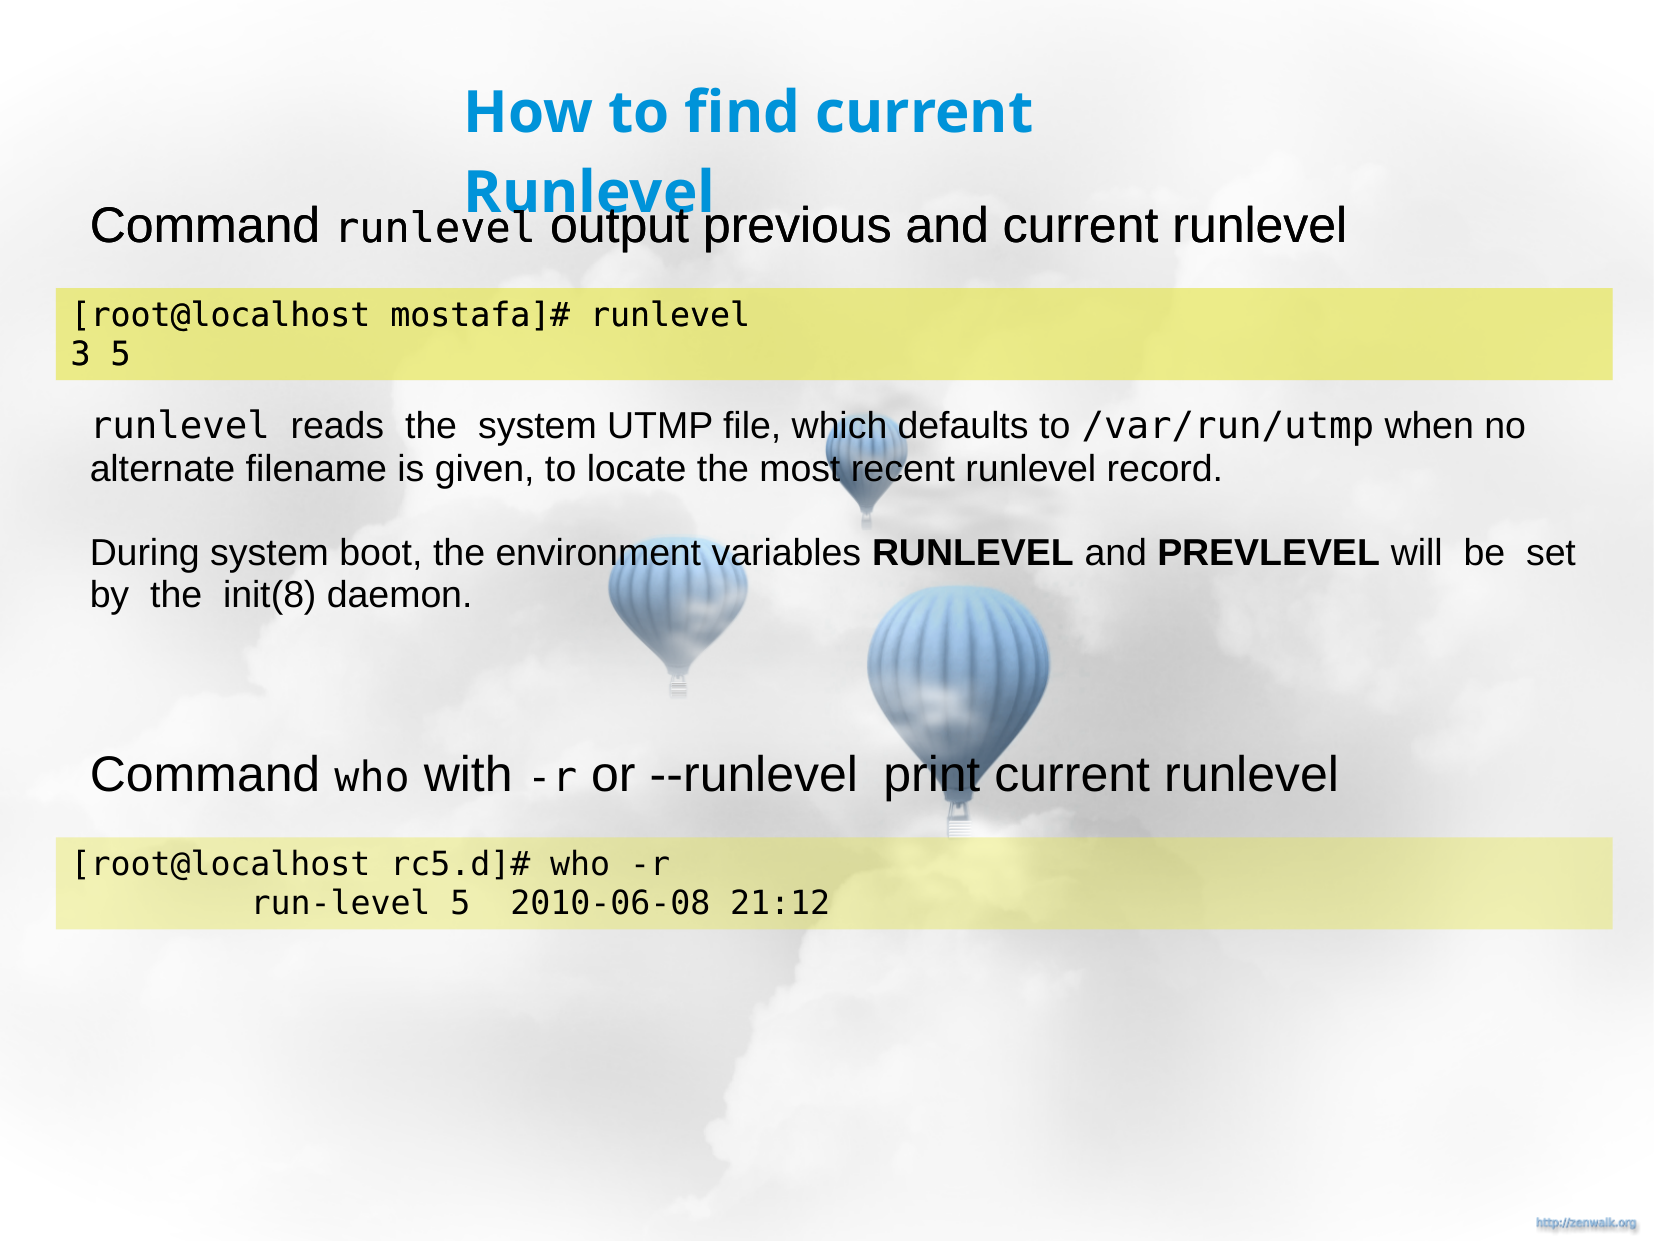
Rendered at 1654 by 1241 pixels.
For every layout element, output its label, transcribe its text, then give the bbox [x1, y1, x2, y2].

text_box [root@localhost rc5.d]# who -r run-level 5 2010-06-08 21:12 [55, 837, 1613, 930]
text_box How to find current Runlevel [449, 63, 1223, 149]
text_box Command runlevel output previous and current runlevel [75, 189, 1613, 288]
text_box Command who with -r or --runlevel print current runlevel [75, 738, 1613, 837]
text_box [root@localhost mostafa]# runlevel 3 5 [55, 288, 1613, 381]
text_box runlevel reads the system UTMP file, which defaults to /var/run/utmp when no alternate filename is given, to locate the most recent runlevel record. During system boot, the environment variables RUNLEVEL and PREVLEVEL will be set by the init(8) daemon. [75, 396, 1613, 623]
